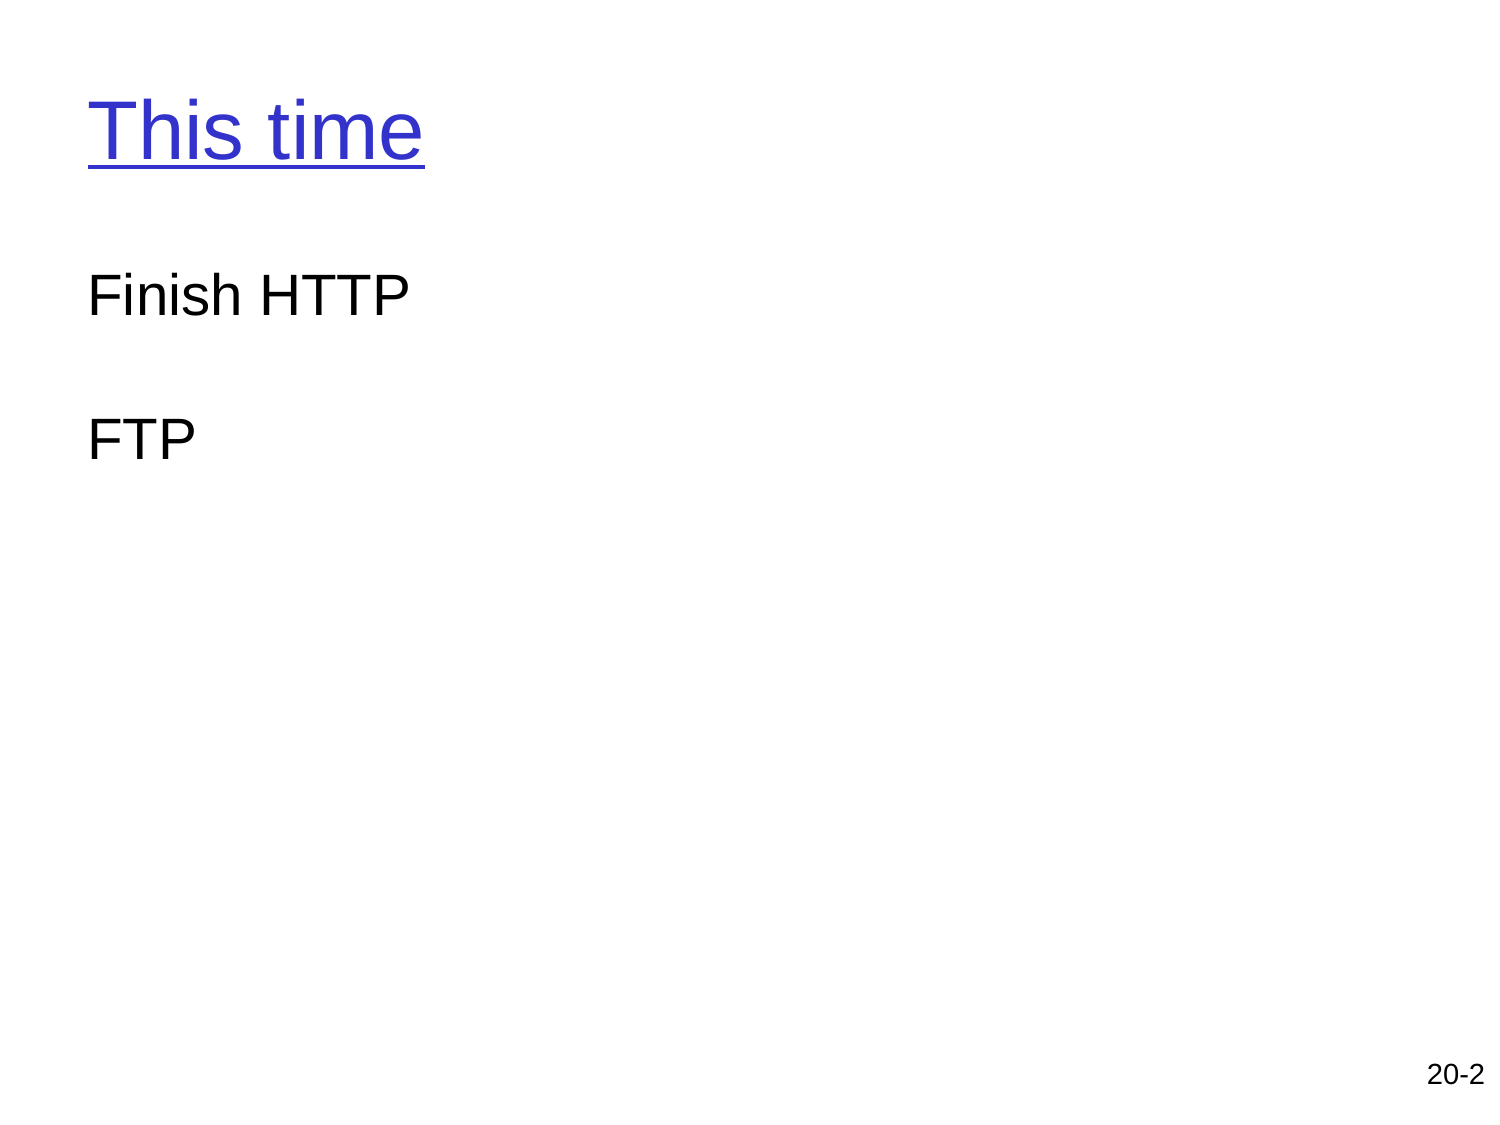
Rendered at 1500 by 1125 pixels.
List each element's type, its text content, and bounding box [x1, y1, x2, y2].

title This time [87, 23, 1363, 239]
list Finish HTTP FTP [87, 262, 1363, 1026]
